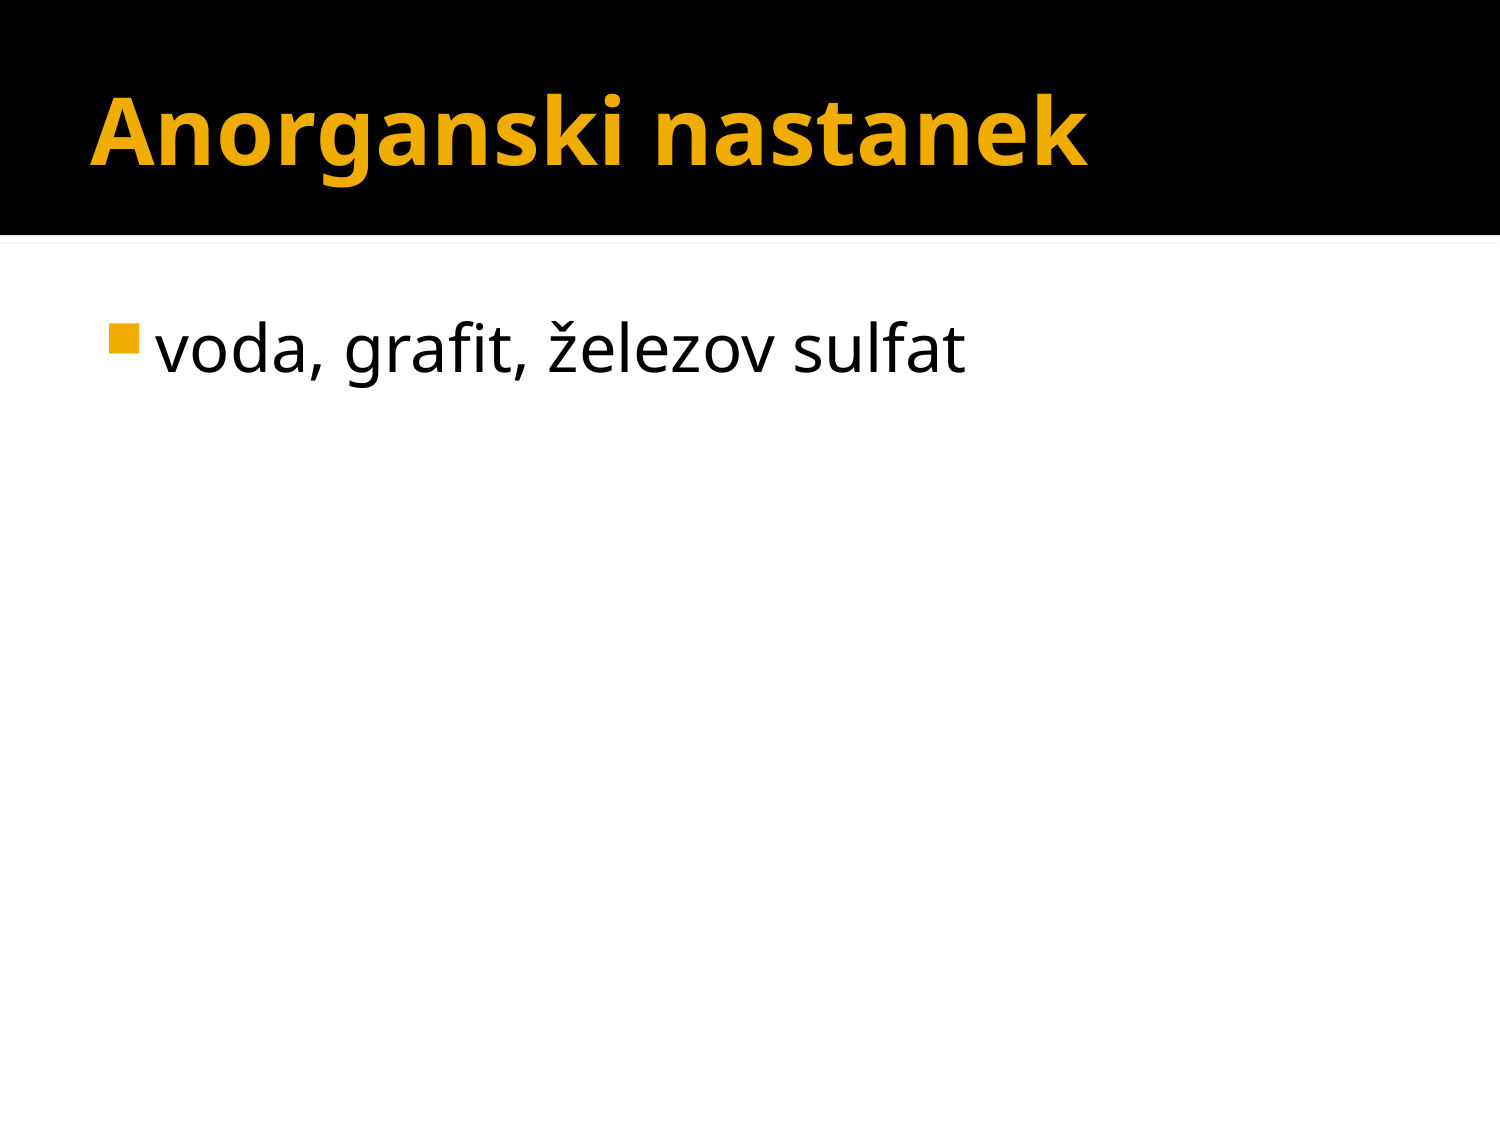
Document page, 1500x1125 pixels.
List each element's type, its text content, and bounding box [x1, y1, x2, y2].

title Anorganski nastanek [75, 25, 1425, 231]
list voda, grafit, železov sulfat [75, 291, 1425, 1050]
